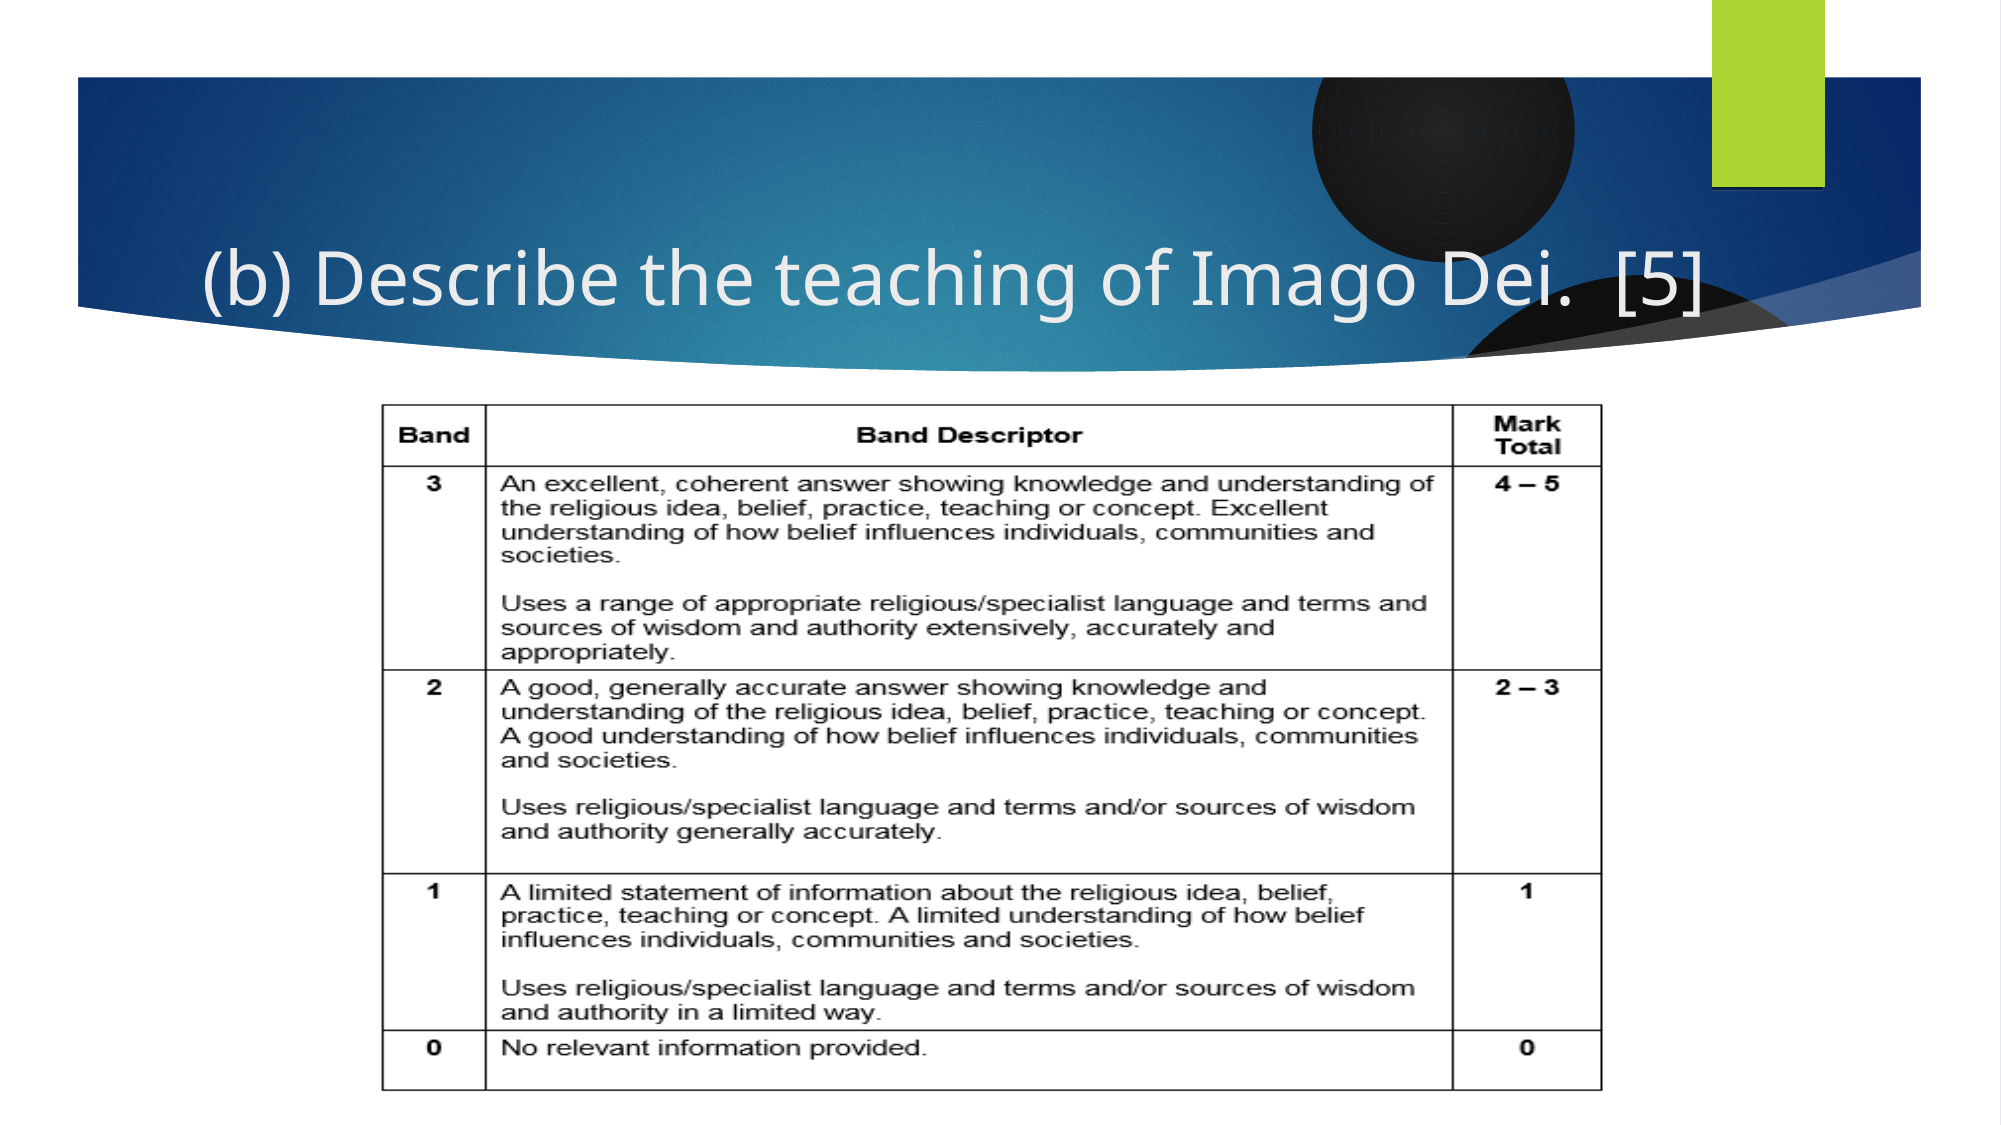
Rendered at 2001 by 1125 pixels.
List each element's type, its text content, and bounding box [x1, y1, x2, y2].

picture [310, 382, 1661, 1107]
title (b) Describe the teaching of Imago Dei. [5] [187, 223, 1879, 340]
